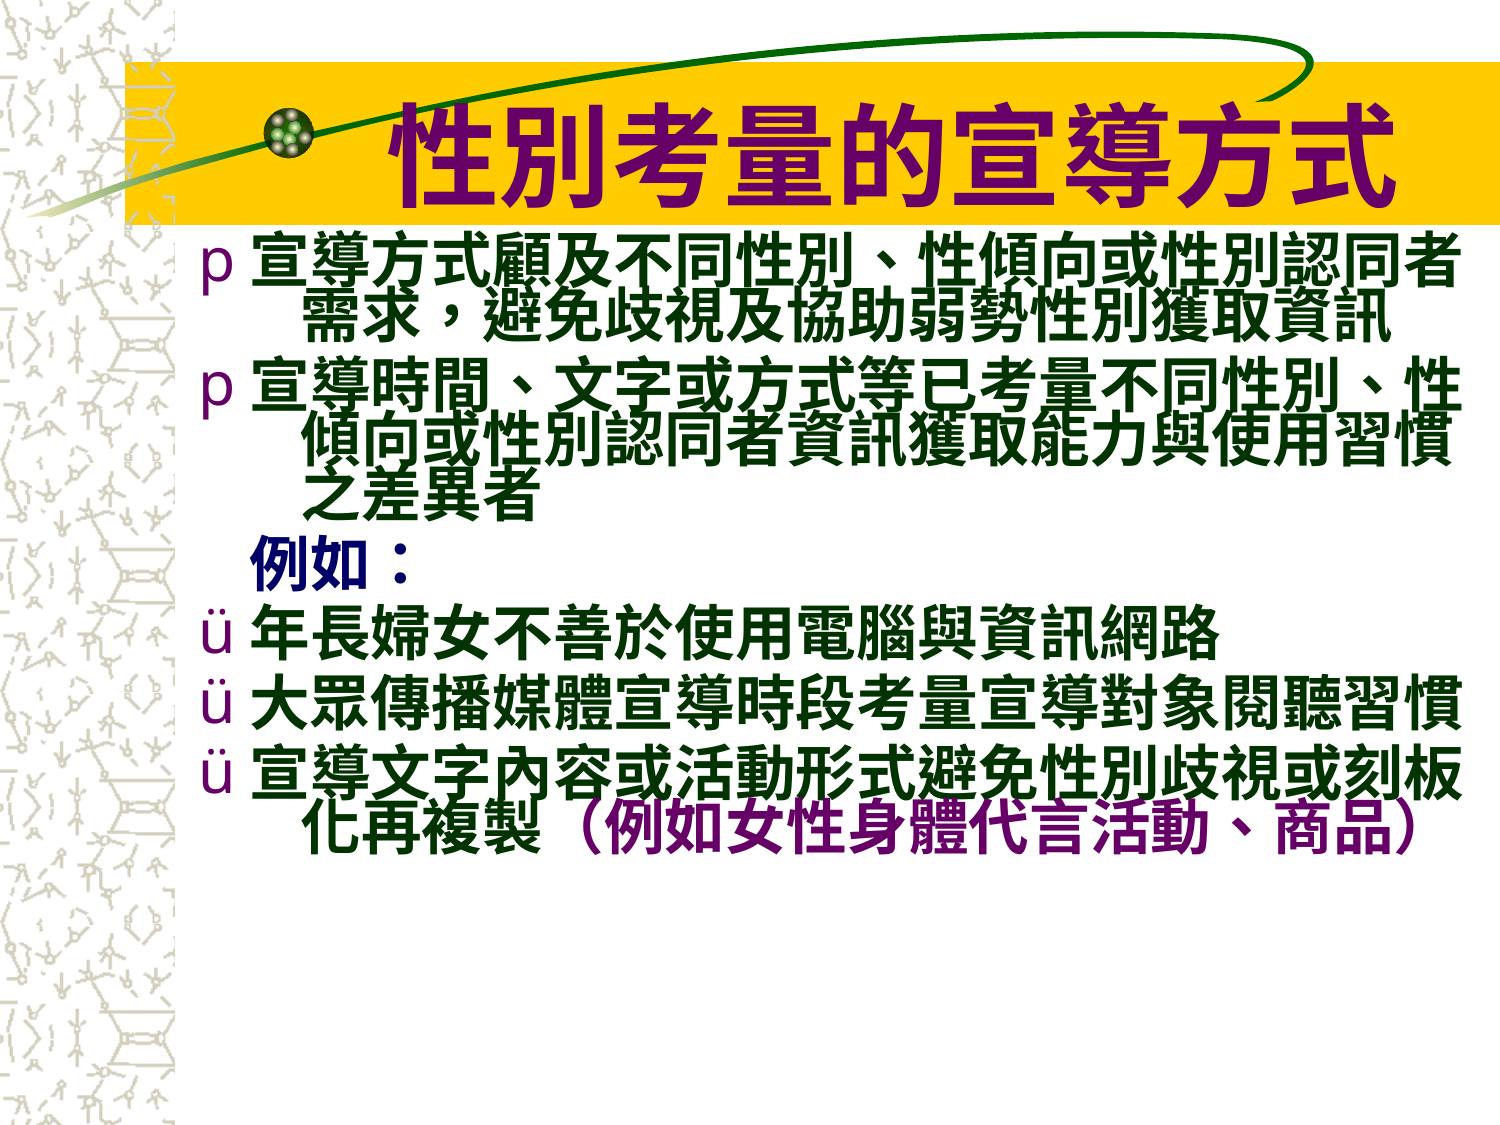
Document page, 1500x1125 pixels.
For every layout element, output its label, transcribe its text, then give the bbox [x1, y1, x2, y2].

title 性別考量的宣導方式 [360, 78, 1426, 231]
list 宣導方式顧及不同性別、性傾向或性別認同者需求，避免歧視及協助弱勢性別獲取資訊 宣導時間、文字或方式等已考量不同性別、性傾向或性別認同者資訊獲取能力與使用習慣之差異者 例如： 年長婦女不善於使用電腦與資訊網路 大眾傳播媒體宣導時段考量宣導對象閱聽習慣 宣導文字內容或活動形式避免性別歧視或刻板化再複製（例如女性身體代言活動、商品） [183, 231, 1500, 907]
